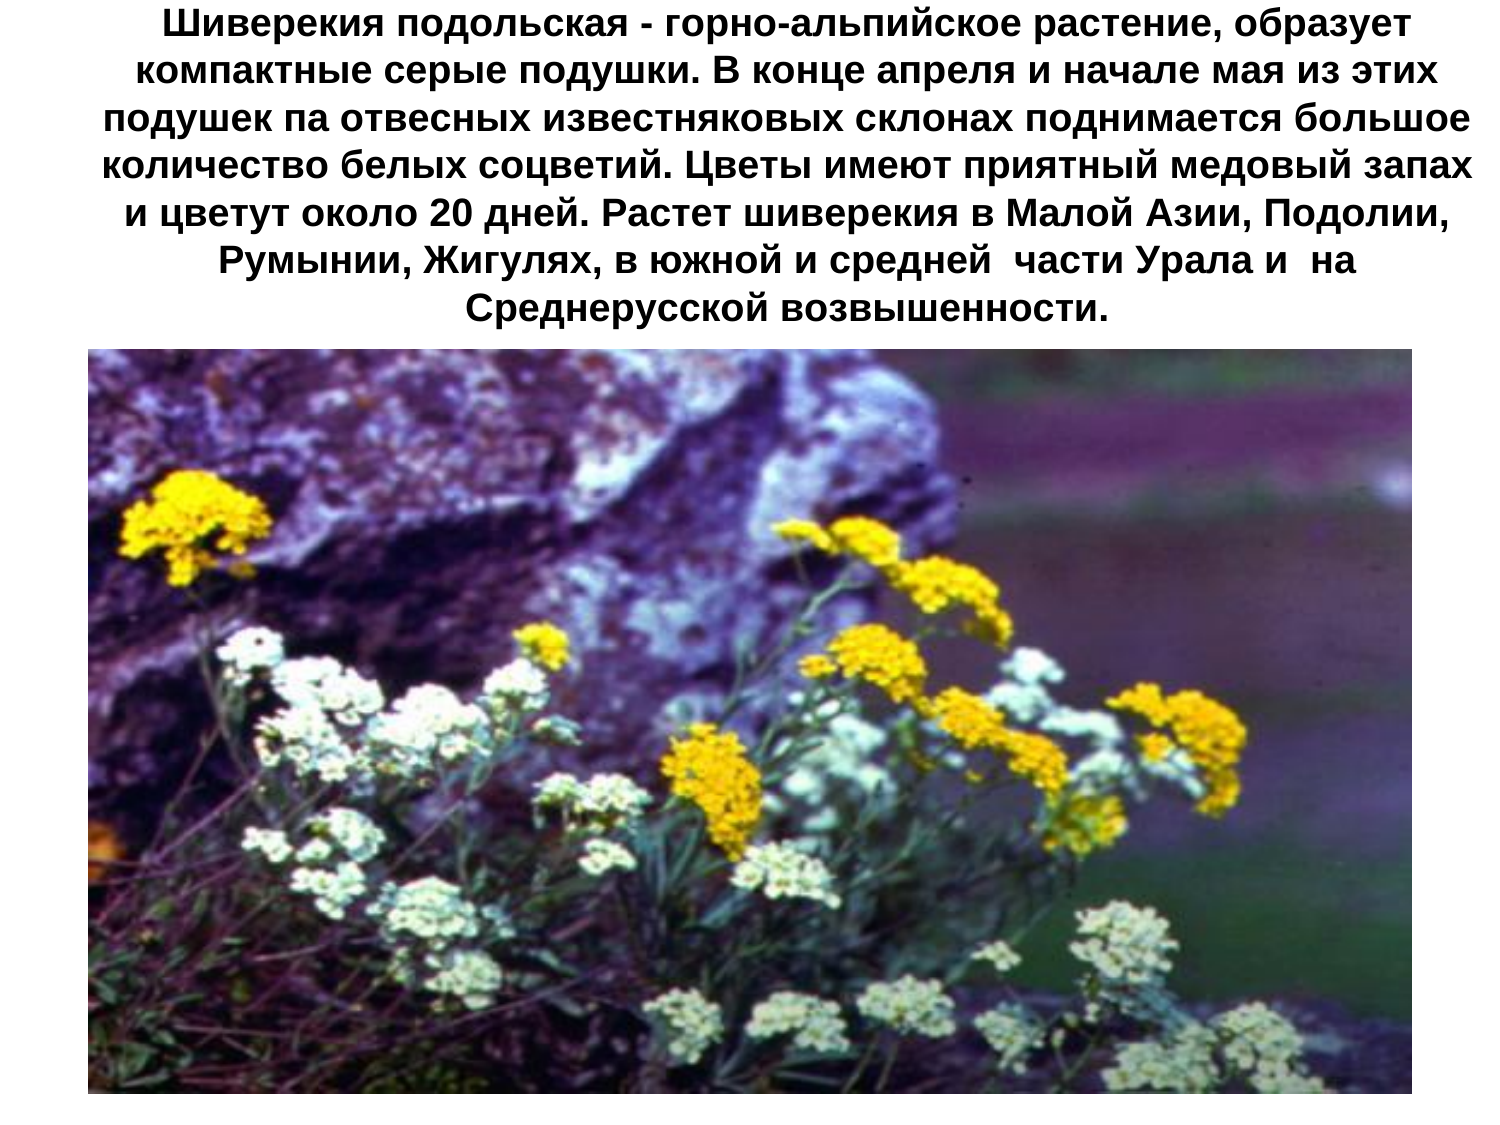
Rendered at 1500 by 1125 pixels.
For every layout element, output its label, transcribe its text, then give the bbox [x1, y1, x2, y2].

picture [88, 349, 1412, 1094]
title Шиверекия подольская - горно-альпийское растение, образует компактные серые подушки. В конце апреля и начале мая из этих подушек па отвесных известняковых склонах поднимается большое количество белых соцветий. Цветы имеют приятный медовый запах и цветут около 20 дней. Растет шиверекия в Малой Азии, Подолии, Румынии, Жигулях, в южной и средней части Урала и на Среднерусской возвышенности. [75, 0, 1500, 338]
